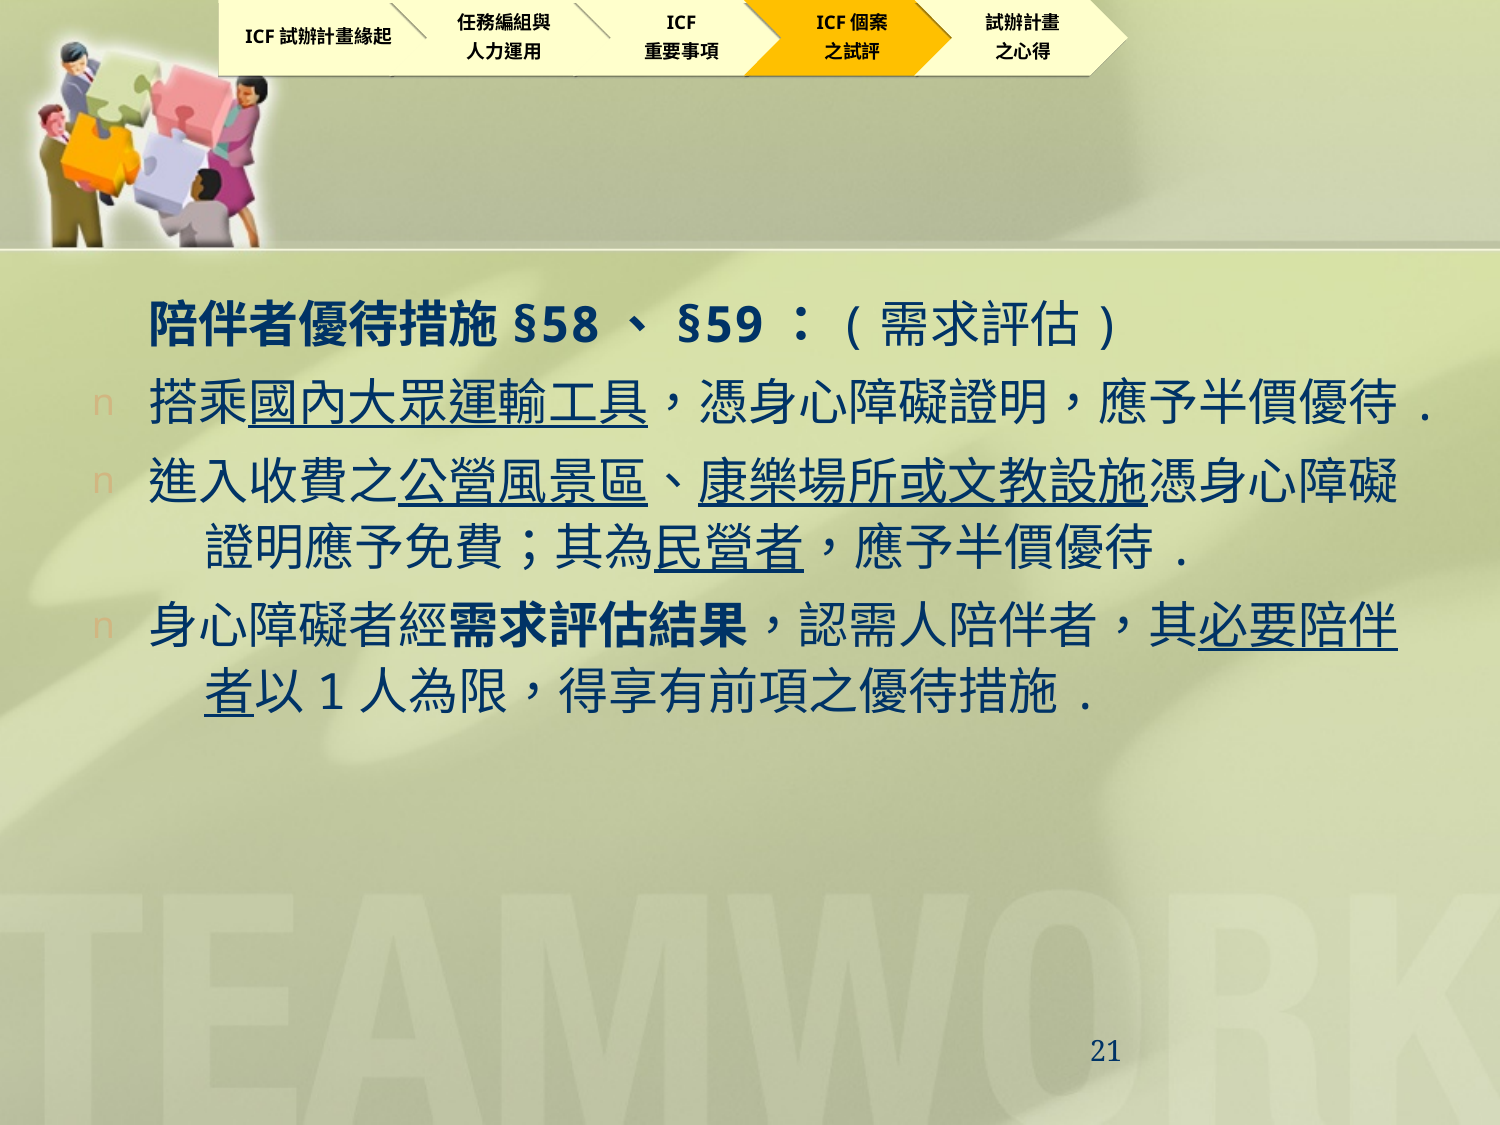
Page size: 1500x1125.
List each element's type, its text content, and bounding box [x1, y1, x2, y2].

text_box ICF個案 之試評 [743, 0, 951, 76]
text_box 任務編組與 人力運用 [389, 0, 610, 76]
text_box [1074, 1024, 1426, 1103]
list 陪伴者優待措施§58、§59：(需求評估) 搭乘國內大眾運輸工具，憑身心障礙證明，應予半價優待. 進入收費之公營風景區、康樂場所或文教設施憑身心障礙證明應予免費；其為民營者，應予半價優待. 身心障礙者經需求評估結果，認需人陪伴者，其必要陪伴者以1人為限，得享有前項之優待措施. [76, 278, 1427, 1053]
text_box 試辦計畫 之心得 [914, 0, 1128, 76]
text_box ICF試辦計畫緣起 [218, 0, 426, 76]
text_box ICF 重要事項 [573, 0, 780, 76]
